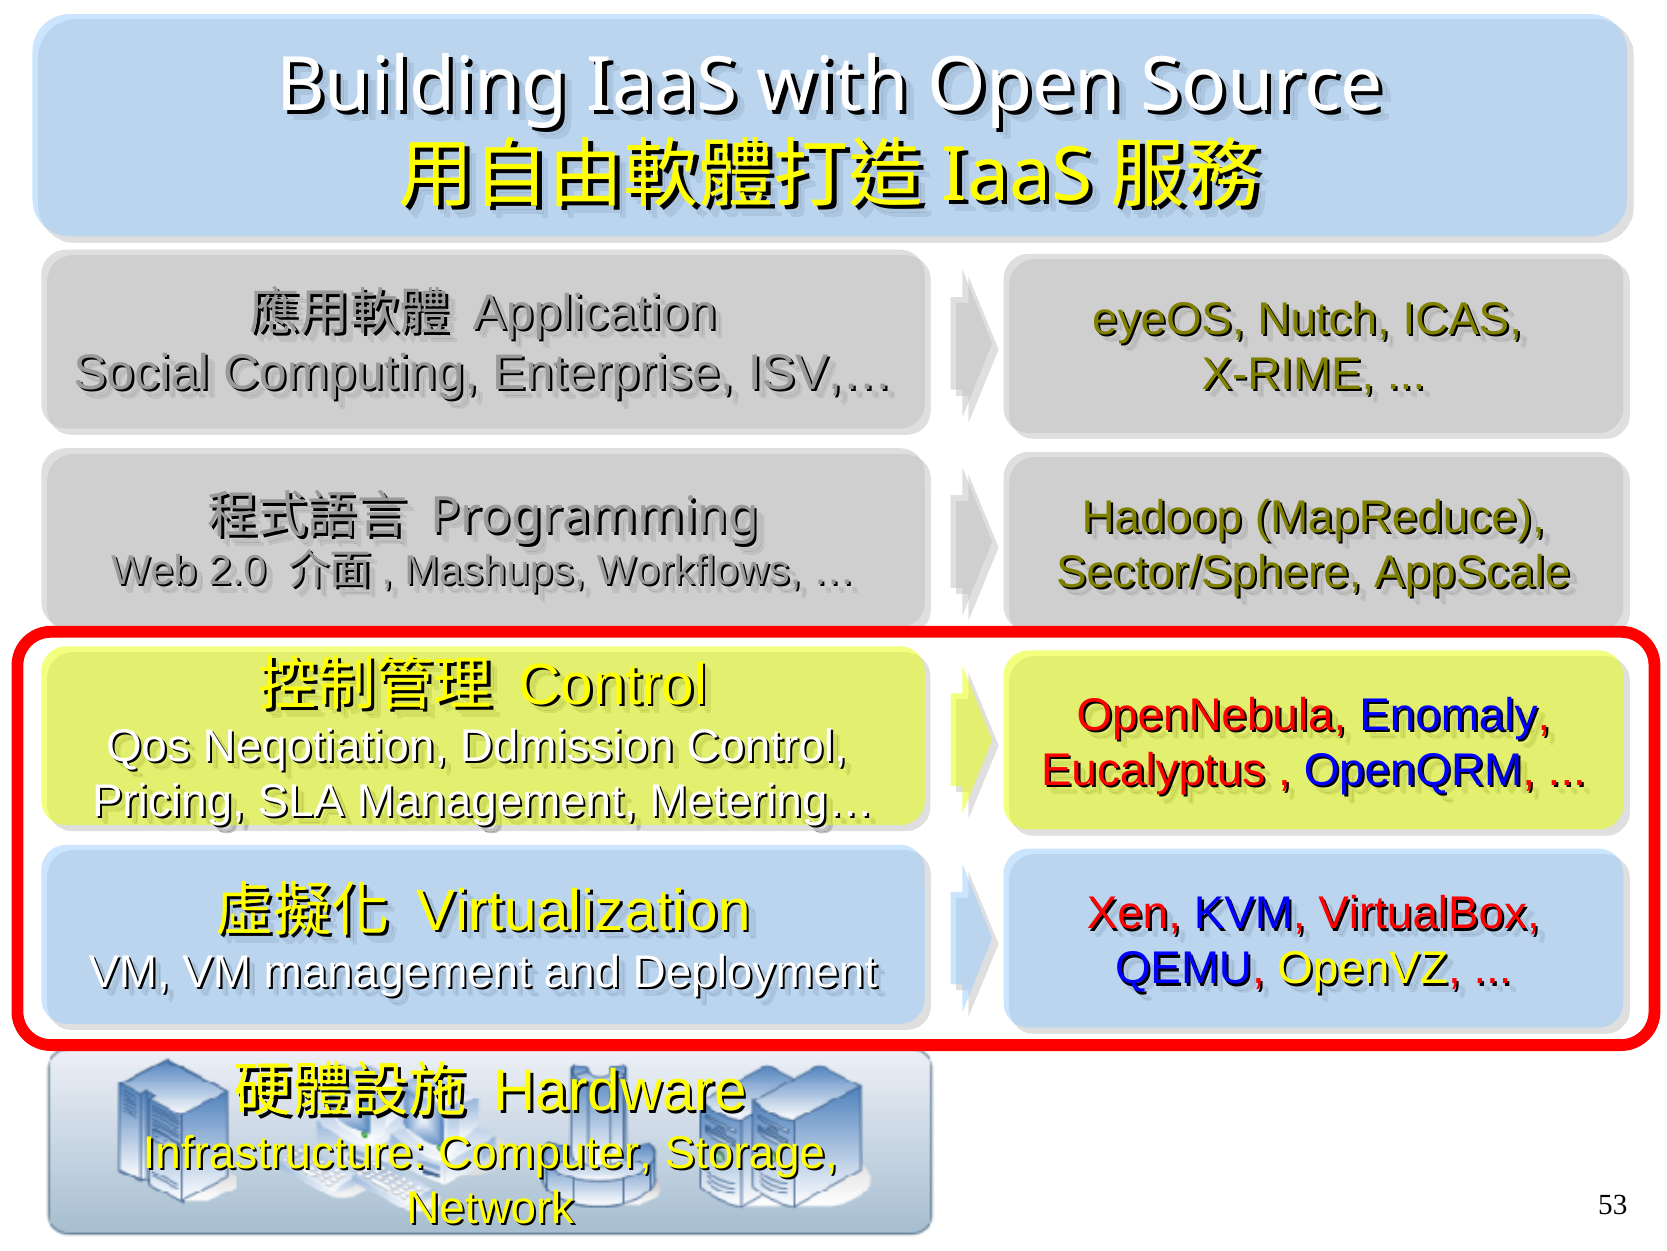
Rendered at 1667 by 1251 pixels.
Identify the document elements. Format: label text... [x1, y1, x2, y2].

text_box 虛擬化 Virtualization VM, VM management and Deployment [41, 844, 925, 1024]
text_box [950, 864, 993, 1013]
text_box [950, 269, 993, 418]
text_box OpenNebula, Enomaly, Eucalyptus , OpenQRM, ... [1003, 650, 1624, 830]
text_box eyeOS, Nutch, ICAS, X-RIME, ... [1003, 253, 1624, 433]
text_box Building IaaS with Open Source 用自由軟體打造IaaS服務 [32, 14, 1628, 237]
text_box Hadoop (MapReduce), Sector/Sphere, AppScale [1003, 452, 1624, 625]
text_box [950, 467, 993, 616]
text_box 應用軟體 Application Social Computing, Enterprise, ISV,… [41, 249, 925, 429]
text_box 程式語言 Programming Web 2.0 介面, Mashups, Workflows, … [41, 448, 925, 625]
text_box Xen, KVM, VirtualBox, QEMU, OpenVZ, ... [1003, 848, 1624, 1028]
text_box [950, 665, 993, 814]
text_box 控制管理 Control Qos Neqotiation, Ddmission Control, Pricing, SLA Management, Metering… [41, 646, 925, 826]
text_box 硬體設施 Hardware Infrastructure: Computer, Storage, Network [41, 1050, 940, 1242]
